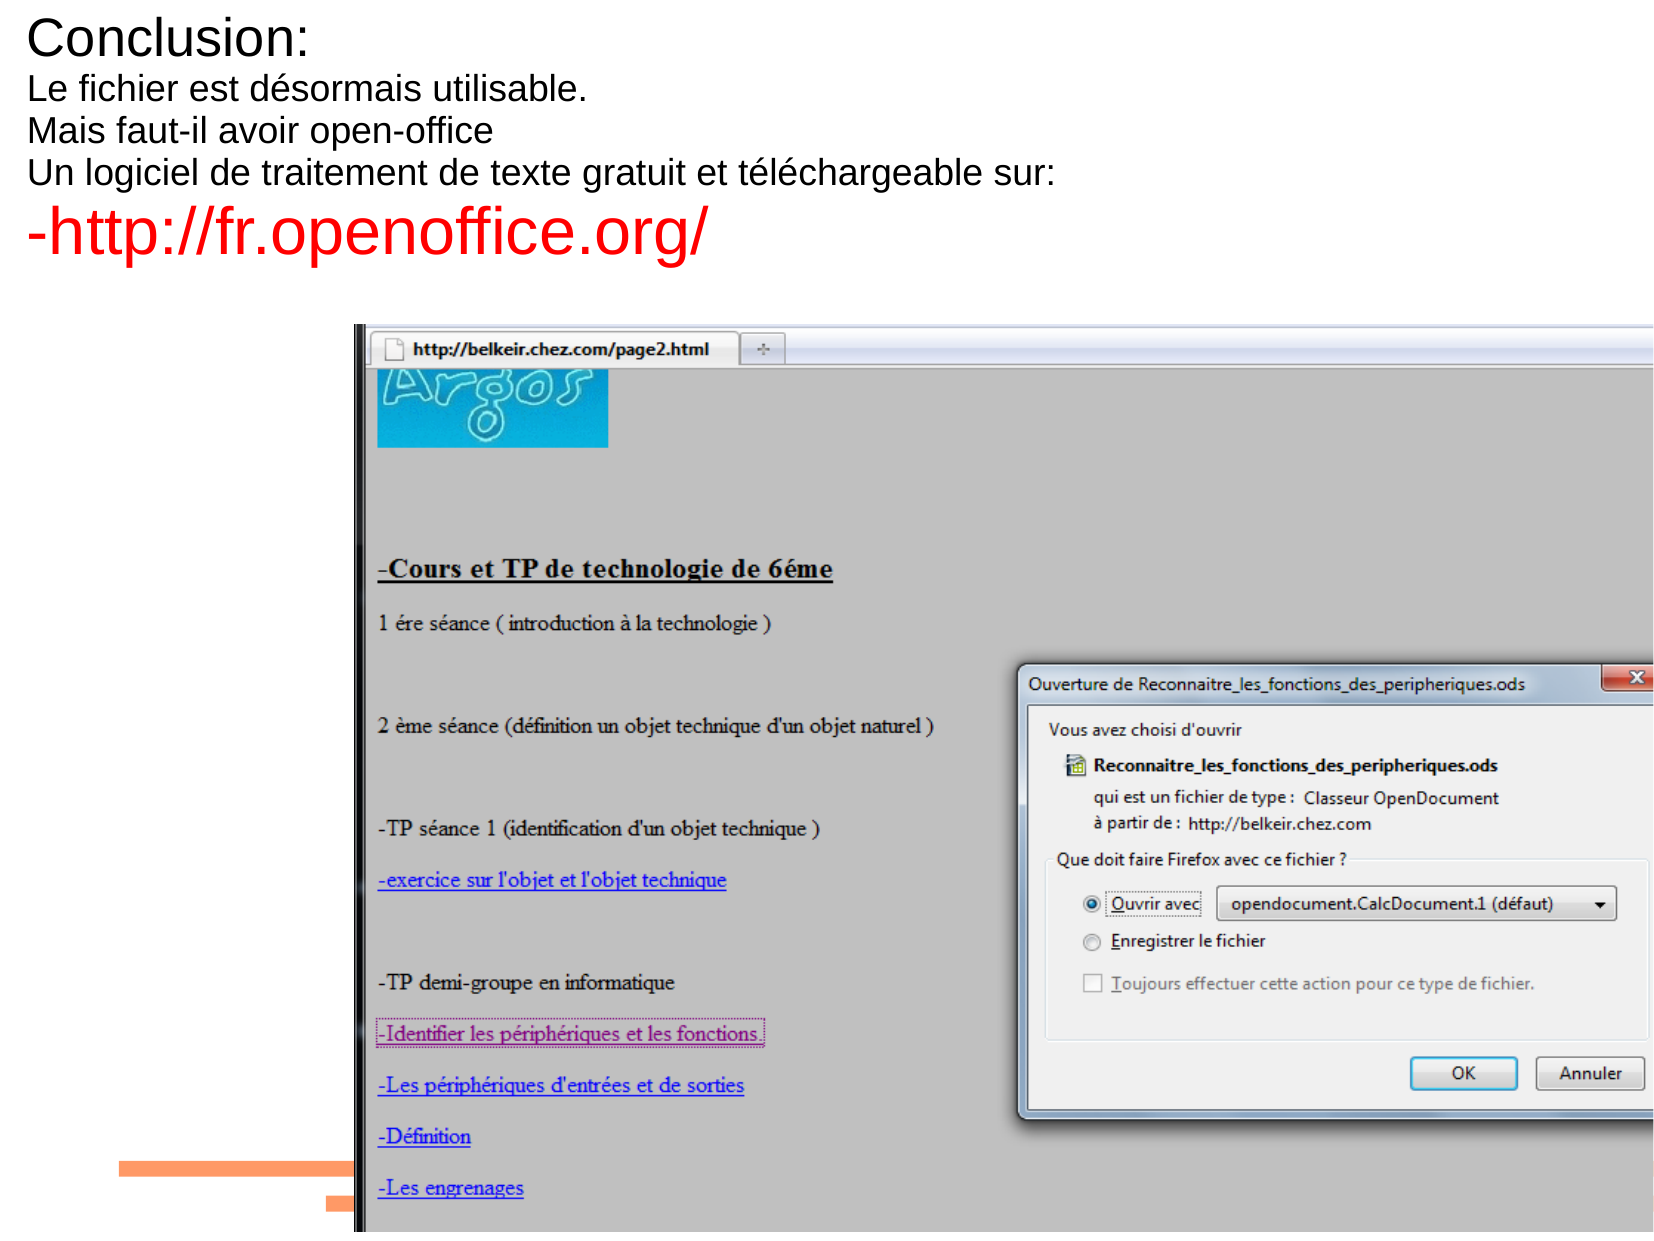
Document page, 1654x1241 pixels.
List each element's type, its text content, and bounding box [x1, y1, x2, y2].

text_box Conclusion: Le fichier est désormais utilisable. Mais faut-il avoir open-office Un logiciel de traitement de texte gratuit et téléchargeable sur: -http://fr.openoffice.org/ [12, 0, 1072, 319]
picture [354, 324, 1654, 1232]
